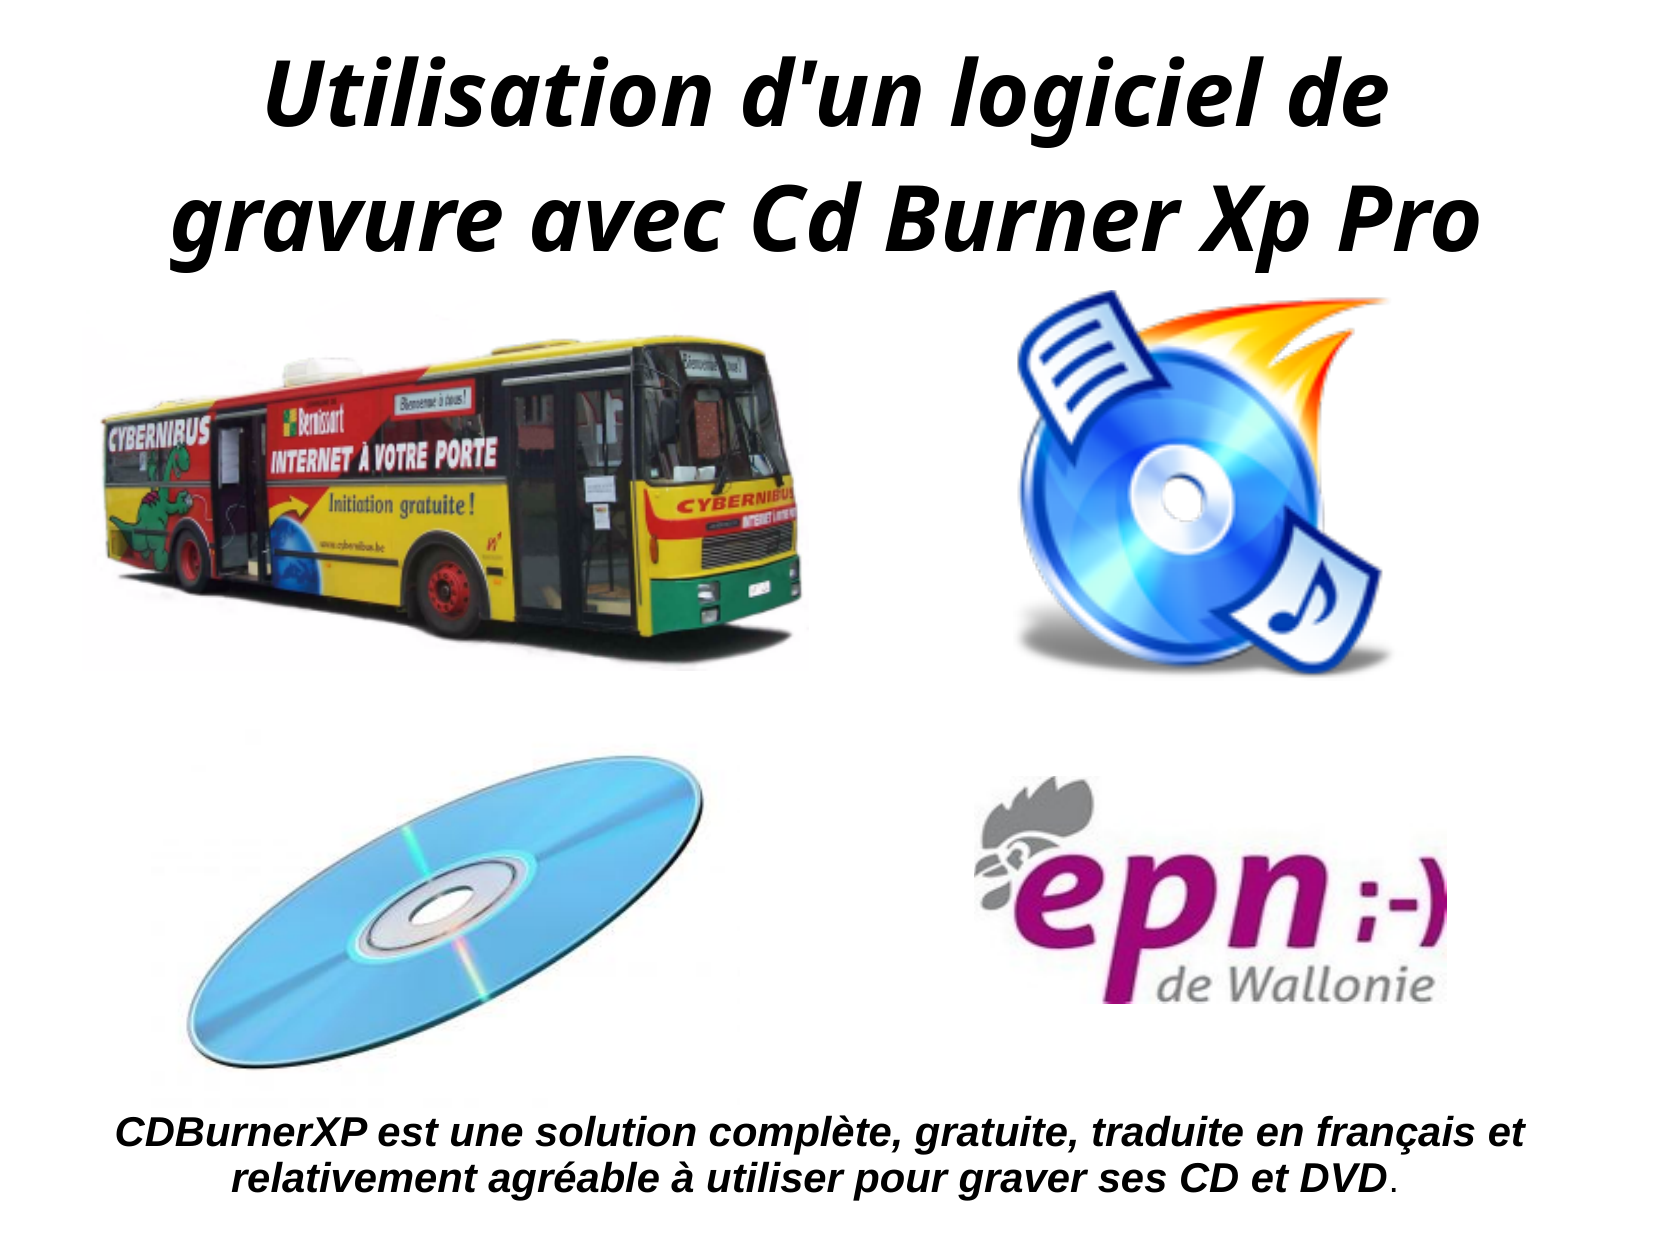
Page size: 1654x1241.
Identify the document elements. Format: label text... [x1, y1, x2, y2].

title Utilisation d'un logiciel de gravure avec Cd Burner Xp Pro [82, 49, 1571, 257]
text_box CDBurnerXP est une solution complète, gratuite, traduite en français et relativement agréable à utiliser pour graver ses CD et DVD. [16, 1101, 1625, 1211]
picture [82, 300, 809, 671]
picture [151, 717, 740, 1101]
picture [974, 776, 1447, 1004]
picture [1013, 290, 1404, 681]
